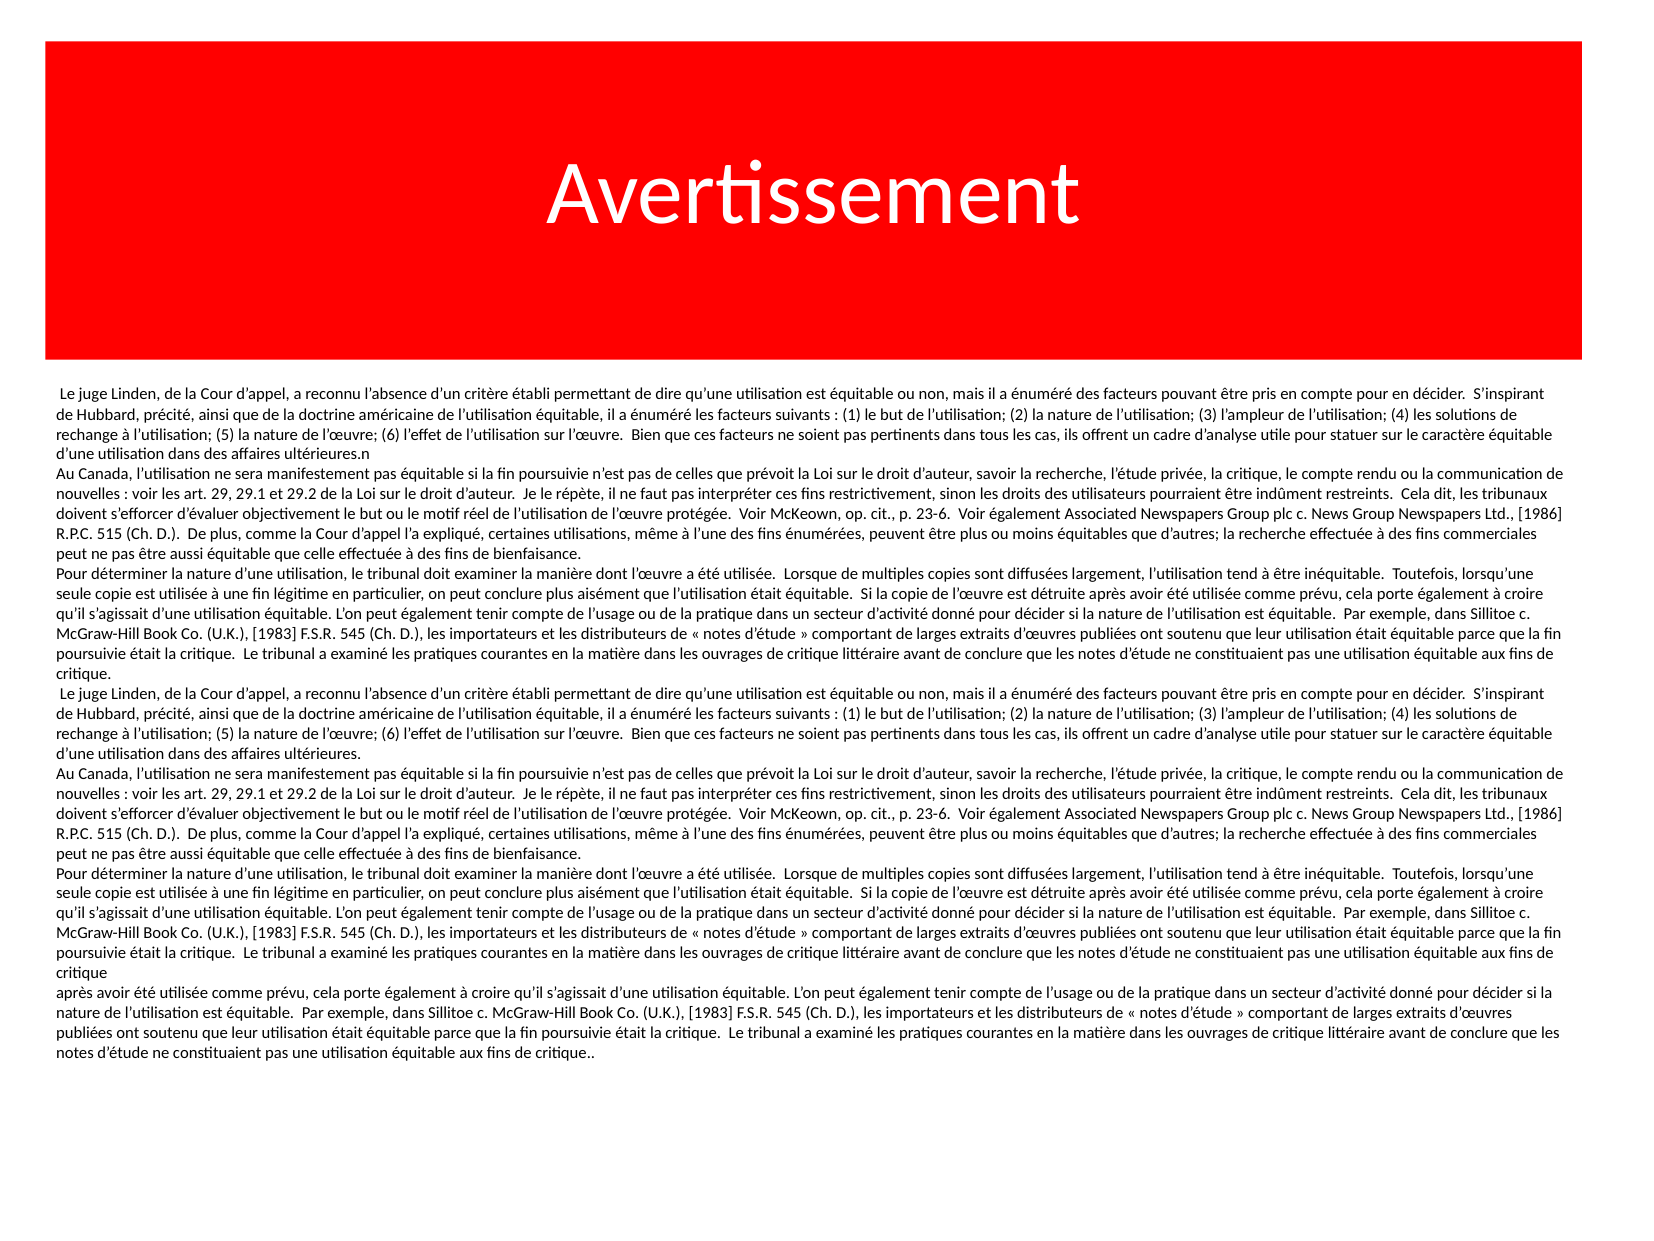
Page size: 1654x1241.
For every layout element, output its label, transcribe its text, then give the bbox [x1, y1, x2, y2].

text_box Le juge Linden, de la Cour d’appel, a reconnu l’absence d’un critère établi permettant de dire qu’une utilisation est équitable ou non, mais il a énuméré des facteurs pouvant être pris en compte pour en décider. S’inspirant de Hubbard, précité, ainsi que de la doctrine américaine de l’utilisation équitable, il a énuméré les facteurs suivants : (1) le but de l’utilisation; (2) la nature de l’utilisation; (3) l’ampleur de l’utilisation; (4) les solutions de rechange à l’utilisation; (5) la nature de l’œuvre; (6) l’effet de l’utilisation sur l’œuvre. Bien que ces facteurs ne soient pas pertinents dans tous les cas, ils offrent un cadre d’analyse utile pour statuer sur le caractère équitable d’une utilisation dans des affaires ultérieures.n Au Canada, l’utilisation ne sera manifestement pas équitable si la fin poursuivie n’est pas de celles que prévoit la Loi sur le droit d’auteur, savoir la recherche, l’étude privée, la critique, le compte rendu ou la communication de nouvelles : voir les art. 29, 29.1 et 29.2 de la Loi sur le droit d’auteur. Je le répète, il ne faut pas interpréter ces fins restrictivement, sinon les droits des utilisateurs pourraient être indûment restreints. Cela dit, les tribunaux doivent s’efforcer d’évaluer objectivement le but ou le motif réel de l’utilisation de l’œuvre protégée. Voir McKeown, op. cit., p. 23-6. Voir également Associated Newspapers Group plc c. News Group Newspapers Ltd., [1986] R.P.C. 515 (Ch. D.). De plus, comme la Cour d’appel l’a expliqué, certaines utilisations, même à l’une des fins énumérées, peuvent être plus ou moins équitables que d’autres; la recherche effectuée à des fins commerciales peut ne pas être aussi équitable que celle effectuée à des fins de bienfaisance. Pour déterminer la nature d’une utilisation, le tribunal doit examiner la manière dont l’œuvre a été utilisée. Lorsque de multiples copies sont diffusées largement, l’utilisation tend à être inéquitable. Toutefois, lorsqu’une seule copie est utilisée à une fin légitime en particulier, on peut conclure plus aisément que l’utilisation était équitable. Si la copie de l’œuvre est détruite après avoir été utilisée comme prévu, cela porte également à croire qu’il s’agissait d’une utilisation équitable. L’on peut également tenir compte de l’usage ou de la pratique dans un secteur d’activité donné pour décider si la nature de l’utilisation est équitable. Par exemple, dans Sillitoe c. McGraw-Hill Book Co. (U.K.), [1983] F.S.R. 545 (Ch. D.), les importateurs et les distributeurs de « notes d’étude » comportant de larges extraits d’œuvres publiées ont soutenu que leur utilisation était équitable parce que la fin poursuivie était la critique. Le tribunal a examiné les pratiques courantes en la matière dans les ouvrages de critique littéraire avant de conclure que les notes d’étude ne constituaient pas une utilisation équitable aux fins de critique. Le juge Linden, de la Cour d’appel, a reconnu l’absence d’un critère établi permettant de dire qu’une utilisation est équitable ou non, mais il a énuméré des facteurs pouvant être pris en compte pour en décider. S’inspirant de Hubbard, précité, ainsi que de la doctrine américaine de l’utilisation équitable, il a énuméré les facteurs suivants : (1) le but de l’utilisation; (2) la nature de l’utilisation; (3) l’ampleur de l’utilisation; (4) les solutions de rechange à l’utilisation; (5) la nature de l’œuvre; (6) l’effet de l’utilisation sur l’œuvre. Bien que ces facteurs ne soient pas pertinents dans tous les cas, ils offrent un cadre d’analyse utile pour statuer sur le caractère équitable d’une utilisation dans des affaires ultérieures. Au Canada, l’utilisation ne sera manifestement pas équitable si la fin poursuivie n’est pas de celles que prévoit la Loi sur le droit d’auteur, savoir la recherche, l’étude privée, la critique, le compte rendu ou la communication de nouvelles : voir les art. 29, 29.1 et 29.2 de la Loi sur le droit d’auteur. Je le répète, il ne faut pas interpréter ces fins restrictivement, sinon les droits des utilisateurs pourraient être indûment restreints. Cela dit, les tribunaux doivent s’efforcer d’évaluer objectivement le but ou le motif réel de l’utilisation de l’œuvre protégée. Voir McKeown, op. cit., p. 23-6. Voir également Associated Newspapers Group plc c. News Group Newspapers Ltd., [1986] R.P.C. 515 (Ch. D.). De plus, comme la Cour d’appel l’a expliqué, certaines utilisations, même à l’une des fins énumérées, peuvent être plus ou moins équitables que d’autres; la recherche effectuée à des fins commerciales peut ne pas être aussi équitable que celle effectuée à des fins de bienfaisance. Pour déterminer la nature d’une utilisation, le tribunal doit examiner la manière dont l’œuvre a été utilisée. Lorsque de multiples copies sont diffusées largement, l’utilisation tend à être inéquitable. Toutefois, lorsqu’une seule copie est utilisée à une fin légitime en particulier, on peut conclure plus aisément que l’utilisation était équitable. Si la copie de l’œuvre est détruite après avoir été utilisée comme prévu, cela porte également à croire qu’il s’agissait d’une utilisation équitable. L’on peut également tenir compte de l’usage ou de la pratique dans un secteur d’activité donné pour décider si la nature de l’utilisation est équitable. Par exemple, dans Sillitoe c. McGraw-Hill Book Co. (U.K.), [1983] F.S.R. 545 (Ch. D.), les importateurs et les distributeurs de « notes d’étude » comportant de larges extraits d’œuvres publiées ont soutenu que leur utilisation était équitable parce que la fin poursuivie était la critique. Le tribunal a examiné les pratiques courantes en la matière dans les ouvrages de critique littéraire avant de conclure que les notes d’étude ne constituaient pas une utilisation équitable aux fins de critique après avoir été utilisée comme prévu, cela porte également à croire qu’il s’agissait d’une utilisation équitable. L’on peut également tenir compte de l’usage ou de la pratique dans un secteur d’activité donné pour décider si la nature de l’utilisation est équitable. Par exemple, dans Sillitoe c. McGraw-Hill Book Co. (U.K.), [1983] F.S.R. 545 (Ch. D.), les importateurs et les distributeurs de « notes d’étude » comportant de larges extraits d’œuvres publiées ont soutenu que leur utilisation était équitable parce que la fin poursuivie était la critique. Le tribunal a examiné les pratiques courantes en la matière dans les ouvrages de critique littéraire avant de conclure que les notes d’étude ne constituaient pas une utilisation équitable aux fins de critique.. [41, 376, 1582, 1090]
text_box Avertissement [45, 41, 1582, 360]
